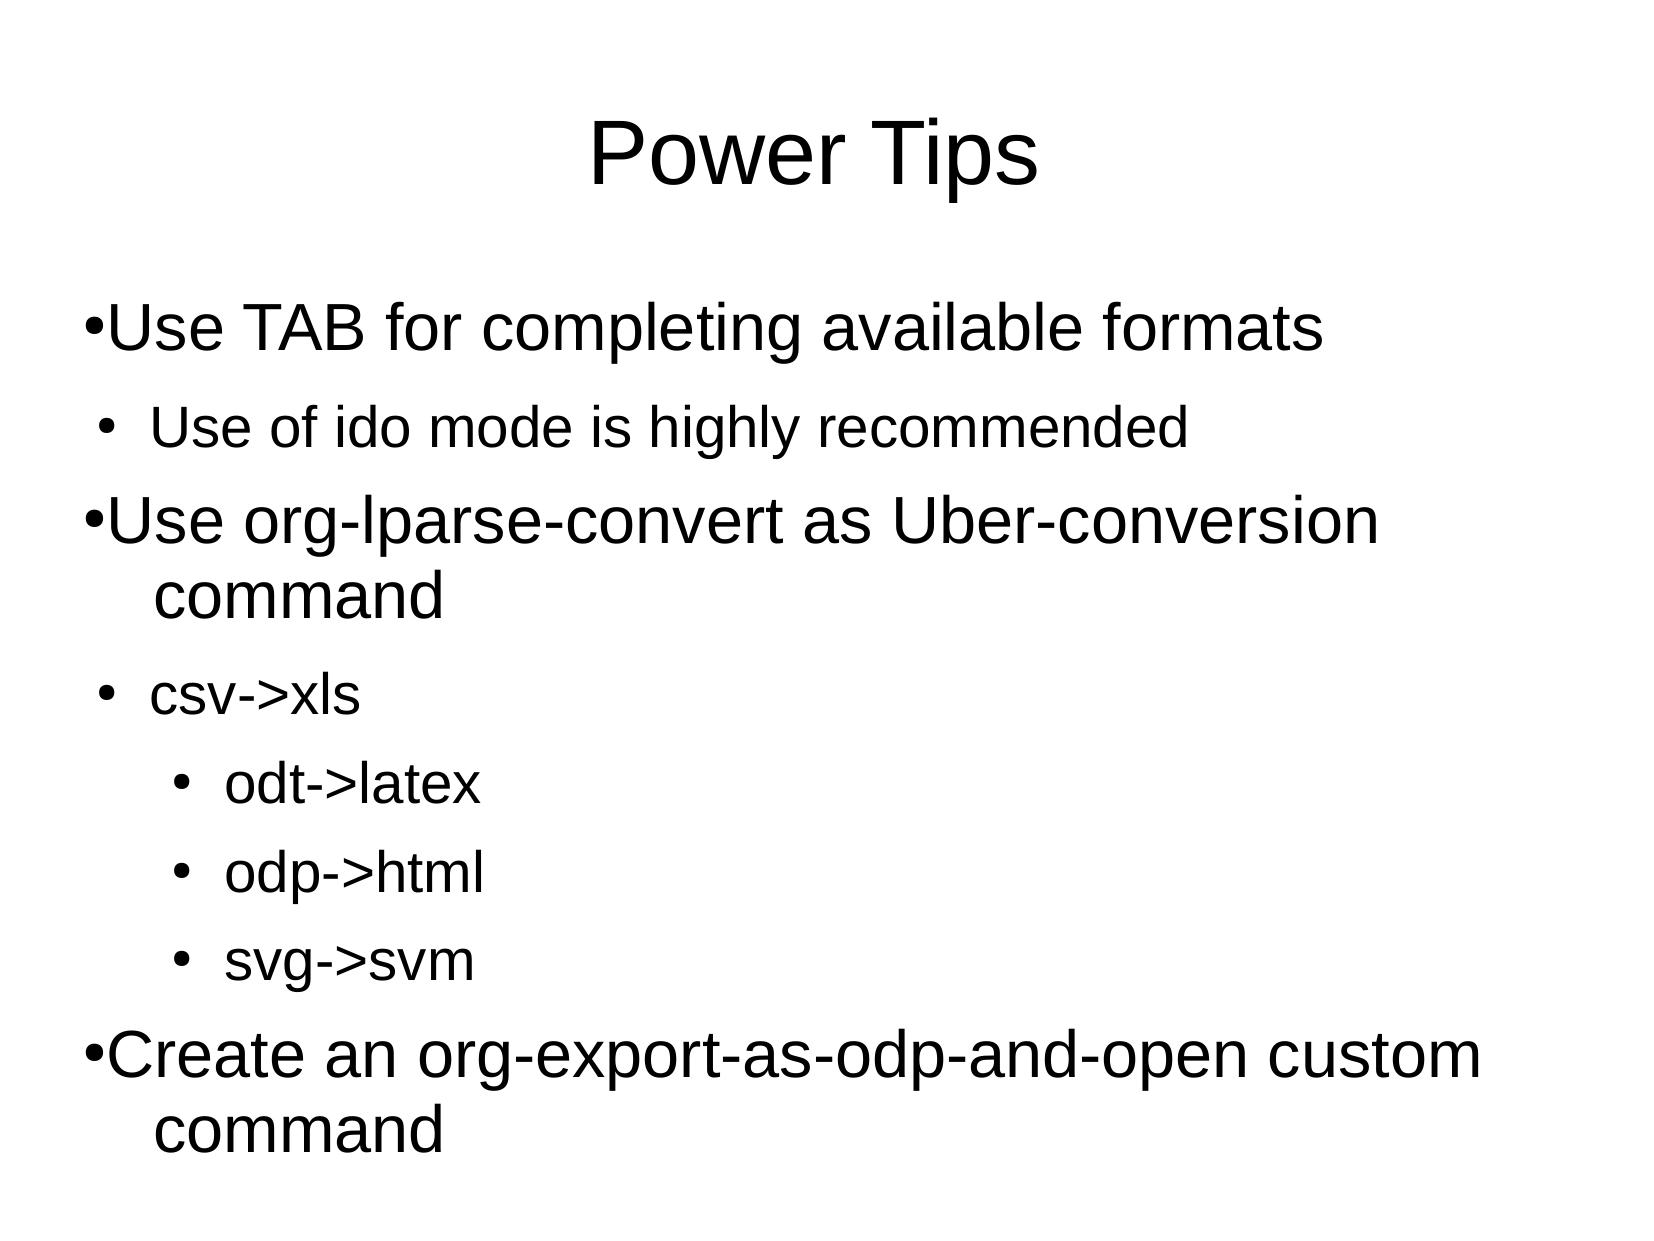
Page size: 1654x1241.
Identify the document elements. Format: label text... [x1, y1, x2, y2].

list Use TAB for completing available formats Use of ido mode is highly recommended Use org-lparse-convert as Uber-conversion command csv->xls odt->latex odp->html svg->svm Create an org-export-as-odp-and-open custom command [82, 290, 1571, 1163]
title Power Tips [82, 49, 1571, 257]
